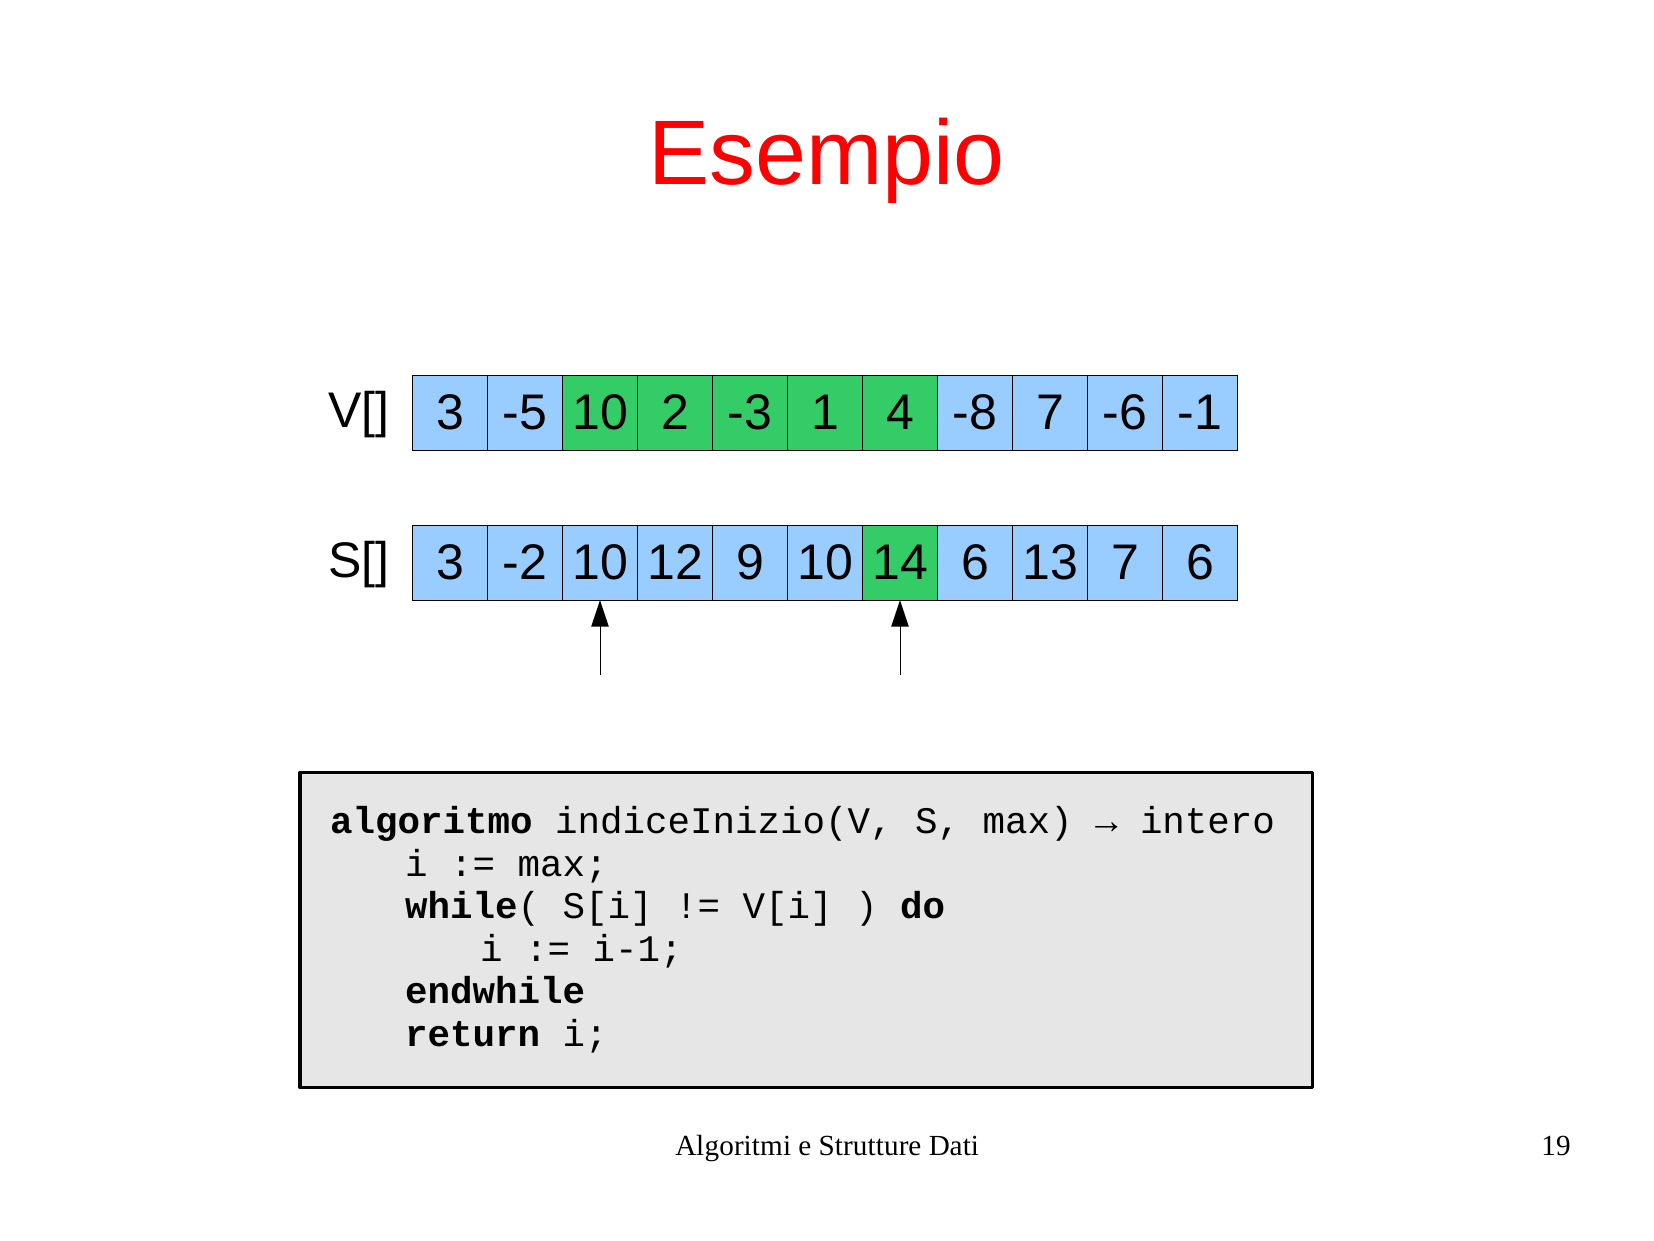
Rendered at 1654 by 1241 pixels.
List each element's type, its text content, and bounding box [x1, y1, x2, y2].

text_box -1 [1162, 375, 1238, 451]
text_box 2 [637, 375, 712, 451]
text_box 13 [1012, 525, 1087, 601]
text_box -8 [937, 375, 1012, 451]
text_box 10 [562, 525, 637, 601]
text_box 7 [1087, 525, 1162, 601]
text_box 10 [787, 525, 862, 601]
text_box 3 [412, 525, 487, 601]
text_box S[] [313, 525, 405, 596]
text_box -3 [712, 375, 787, 451]
text_box 12 [637, 525, 712, 601]
text_box -2 [487, 525, 562, 601]
text_box 6 [1162, 525, 1238, 601]
text_box 3 [412, 375, 487, 451]
text_box -6 [1087, 375, 1162, 451]
text_box 1 [787, 375, 862, 451]
text_box 6 [937, 525, 1012, 601]
text_box 14 [862, 525, 937, 601]
text_box V[] [313, 375, 405, 446]
text_box 4 [862, 375, 937, 451]
text_box -5 [487, 375, 562, 451]
text_box 9 [712, 525, 787, 601]
text_box 7 [1012, 375, 1087, 451]
title Esempio [82, 49, 1571, 257]
text_box algoritmo indiceInizio(V, S, max) → intero i := max; while( S[i] != V[i] ) do i := i-1; endwhile return i; [300, 772, 1313, 1088]
text_box 10 [562, 375, 637, 451]
